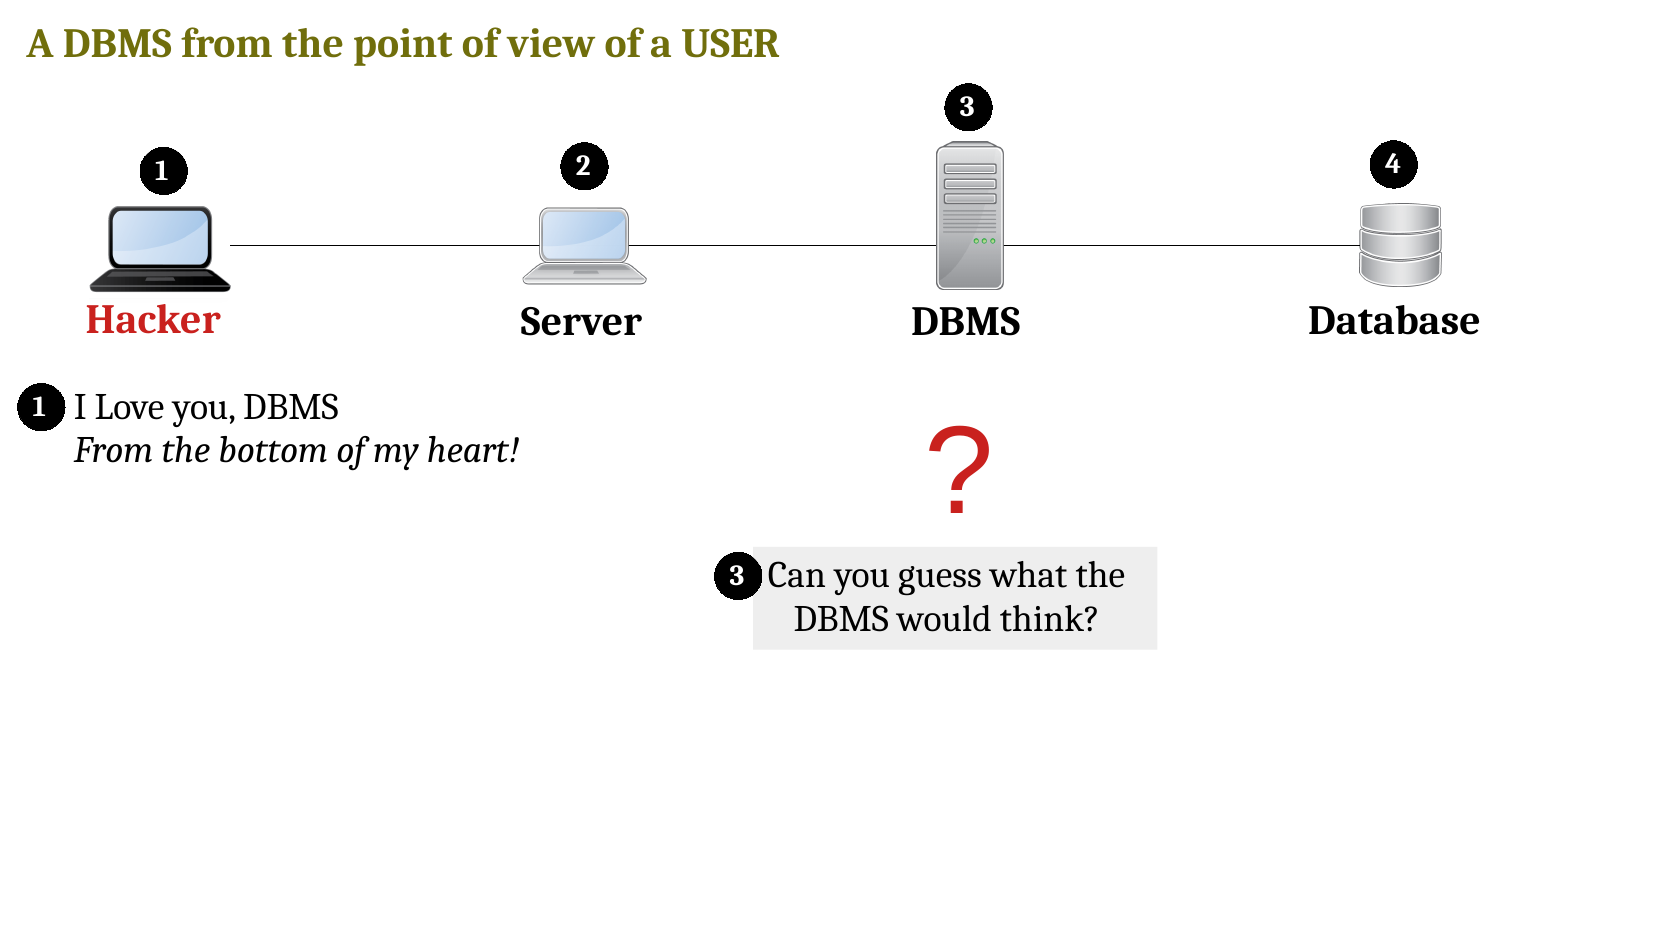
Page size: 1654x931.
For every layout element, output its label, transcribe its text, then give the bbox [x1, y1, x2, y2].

text_box ? [909, 393, 1009, 546]
text_box 4 [1370, 139, 1418, 189]
text_box A DBMS from the point of view of a USER [11, 12, 1193, 77]
text_box I Love you, DBMS From the bottom of my heart! [59, 378, 562, 481]
text_box Hacker [70, 288, 238, 353]
text_box 2 [561, 141, 608, 191]
text_box 1 [140, 146, 188, 196]
text_box DBMS [896, 290, 1040, 355]
text_box 1 [17, 382, 65, 432]
text_box 3 [714, 551, 762, 601]
text_box Can you guess what the DBMS would think? [753, 546, 1158, 650]
text_box 3 [945, 82, 992, 132]
picture [936, 141, 1004, 290]
text_box Server [506, 290, 662, 355]
text_box Database [1293, 289, 1501, 354]
picture [1359, 203, 1442, 288]
picture [83, 200, 237, 308]
picture [517, 202, 652, 290]
